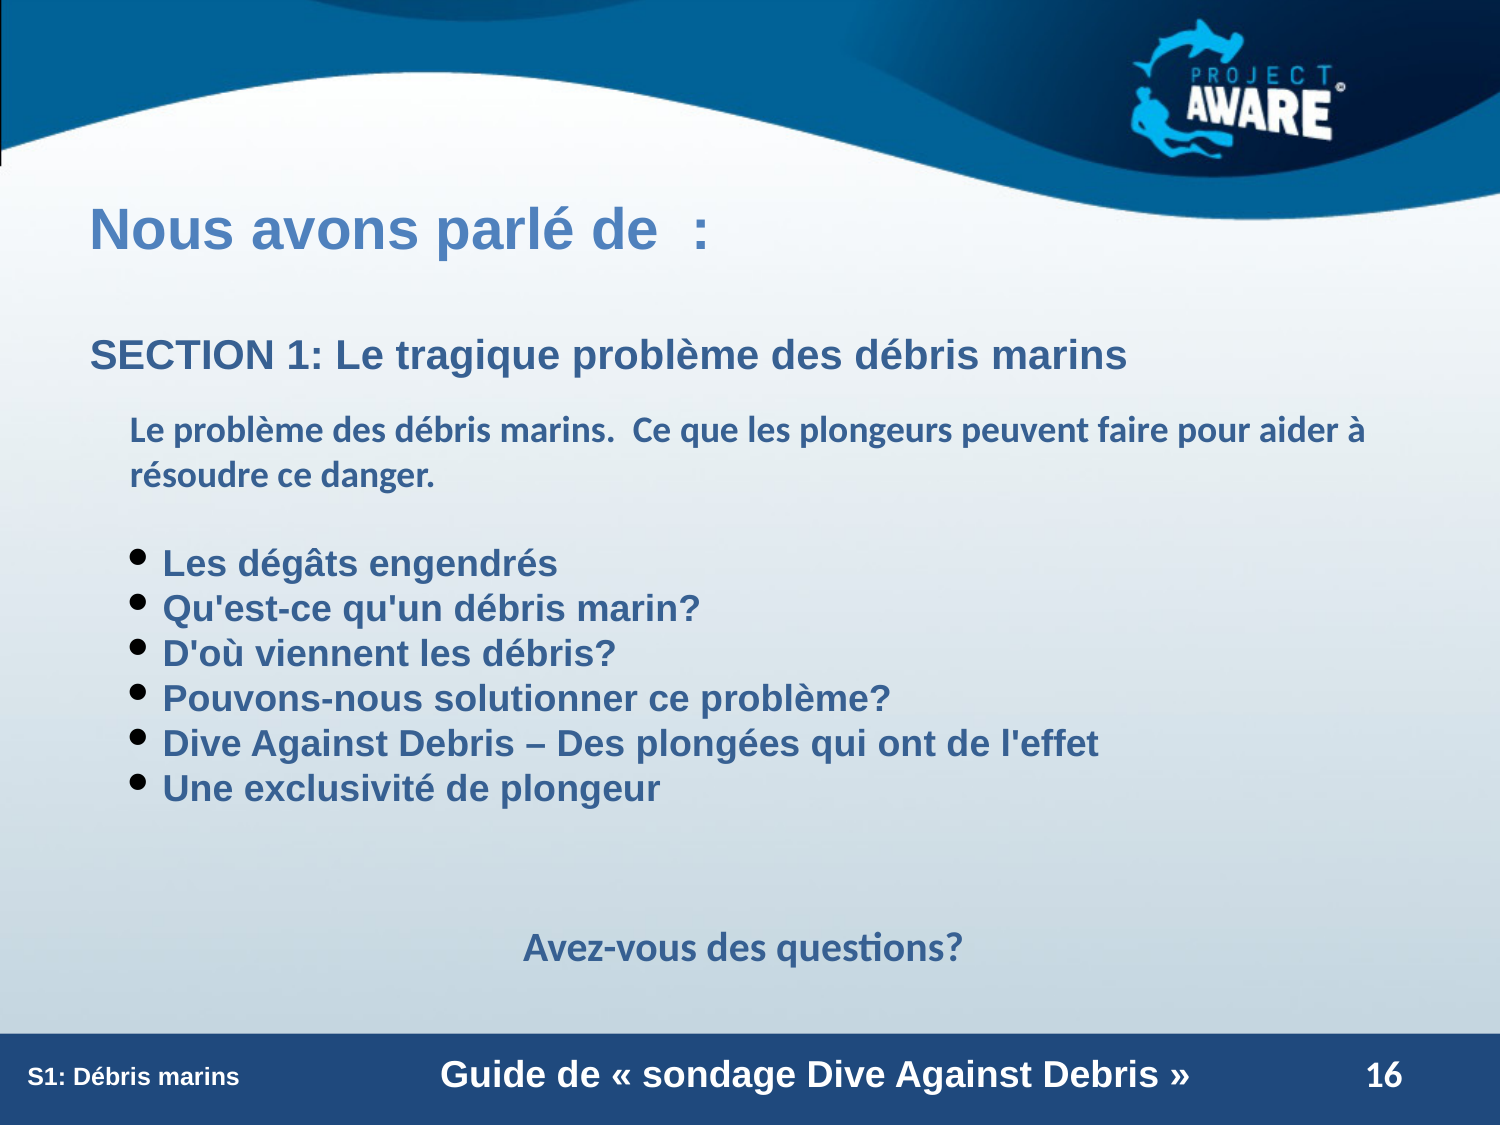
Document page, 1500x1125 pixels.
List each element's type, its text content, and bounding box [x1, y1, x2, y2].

text_box Nous avons parlé de : [75, 144, 950, 308]
text_box Guide de « sondage Dive Against Debris » [425, 1042, 1276, 1103]
text_box Avez-vous des questions? [74, 912, 1413, 1000]
text_box SECTION 1: Le tragique problème des débris marins [74, 320, 1413, 398]
text_box S1: Débris marins [12, 1052, 425, 1103]
text_box <numéro> [1350, 1042, 1475, 1103]
text_box Les dégâts engendrés Qu'est-ce qu'un débris marin? D'où viennent les débris? Pouvons-nous solutionner ce problème? Dive Against Debris – Des plongées qui ont de l'effet Une exclusivité de plongeur [112, 531, 1252, 835]
picture [0, 0, 1500, 1037]
text_box Le problème des débris marins. Ce que les plongeurs peuvent faire pour aider à résoudre ce danger. [115, 397, 1453, 473]
